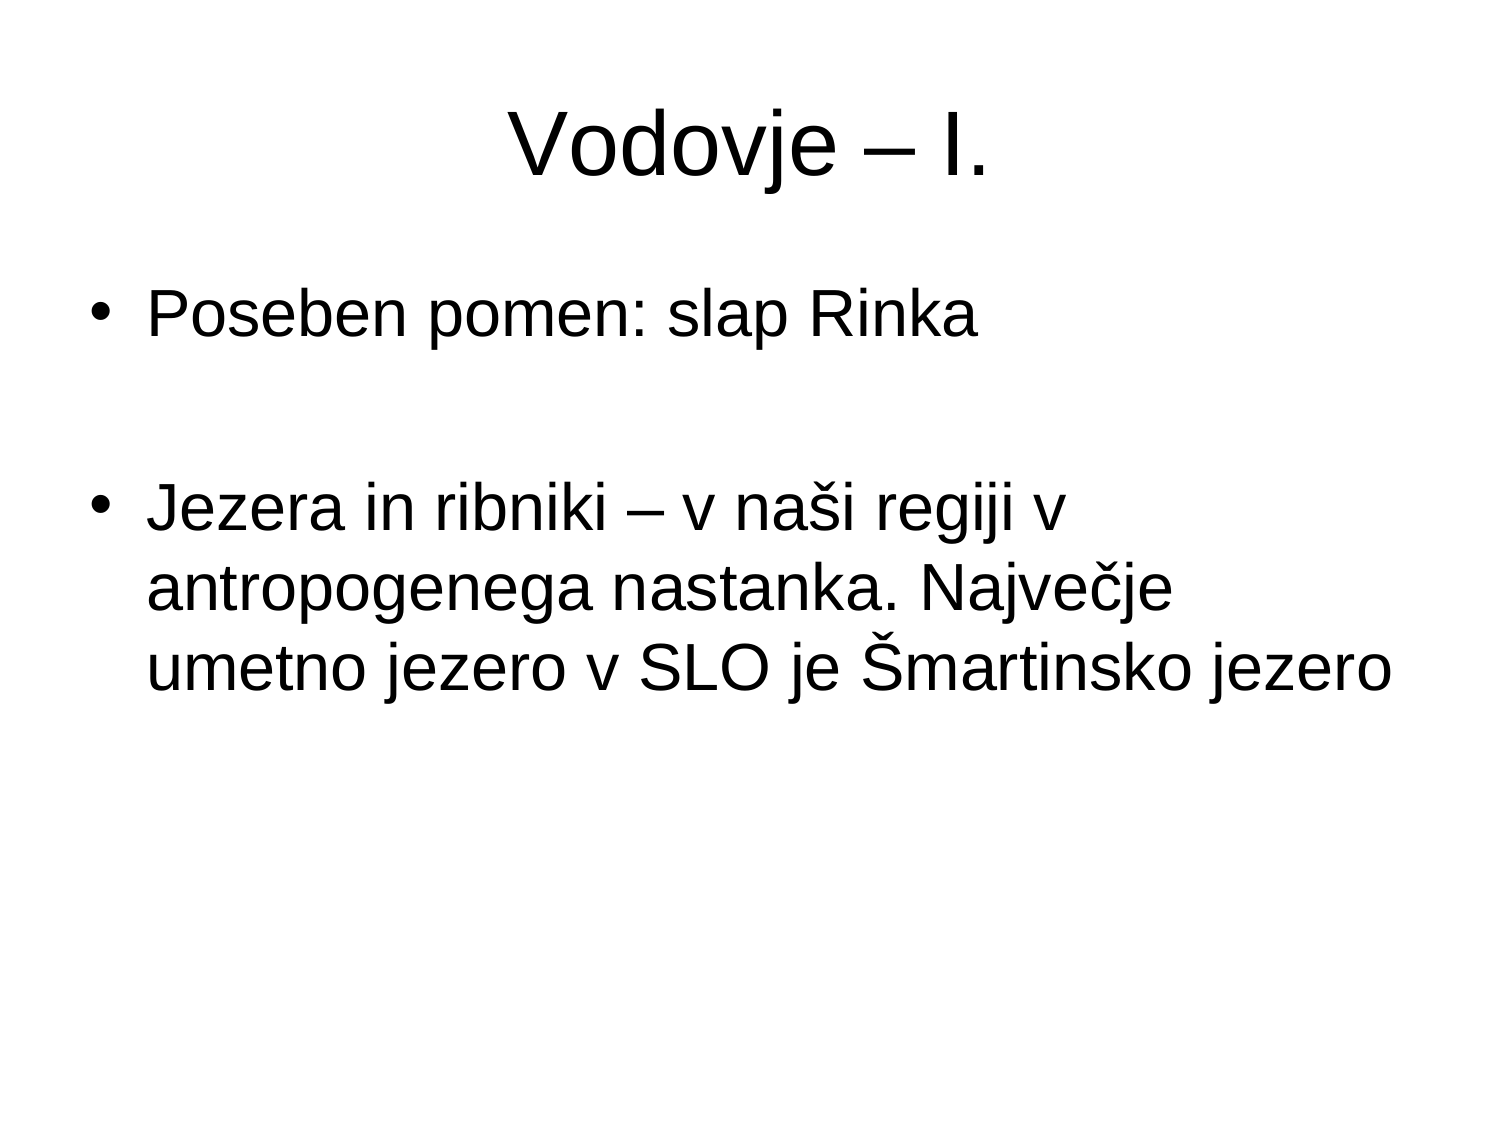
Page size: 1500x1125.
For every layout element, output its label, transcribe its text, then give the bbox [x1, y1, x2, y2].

list Poseben pomen: slap Rinka Jezera in ribniki – v naši regiji v antropogenega nastanka. Največje umetno jezero v SLO je Šmartinsko jezero [75, 262, 1426, 1006]
title Vodovje – I. [75, 45, 1426, 233]
